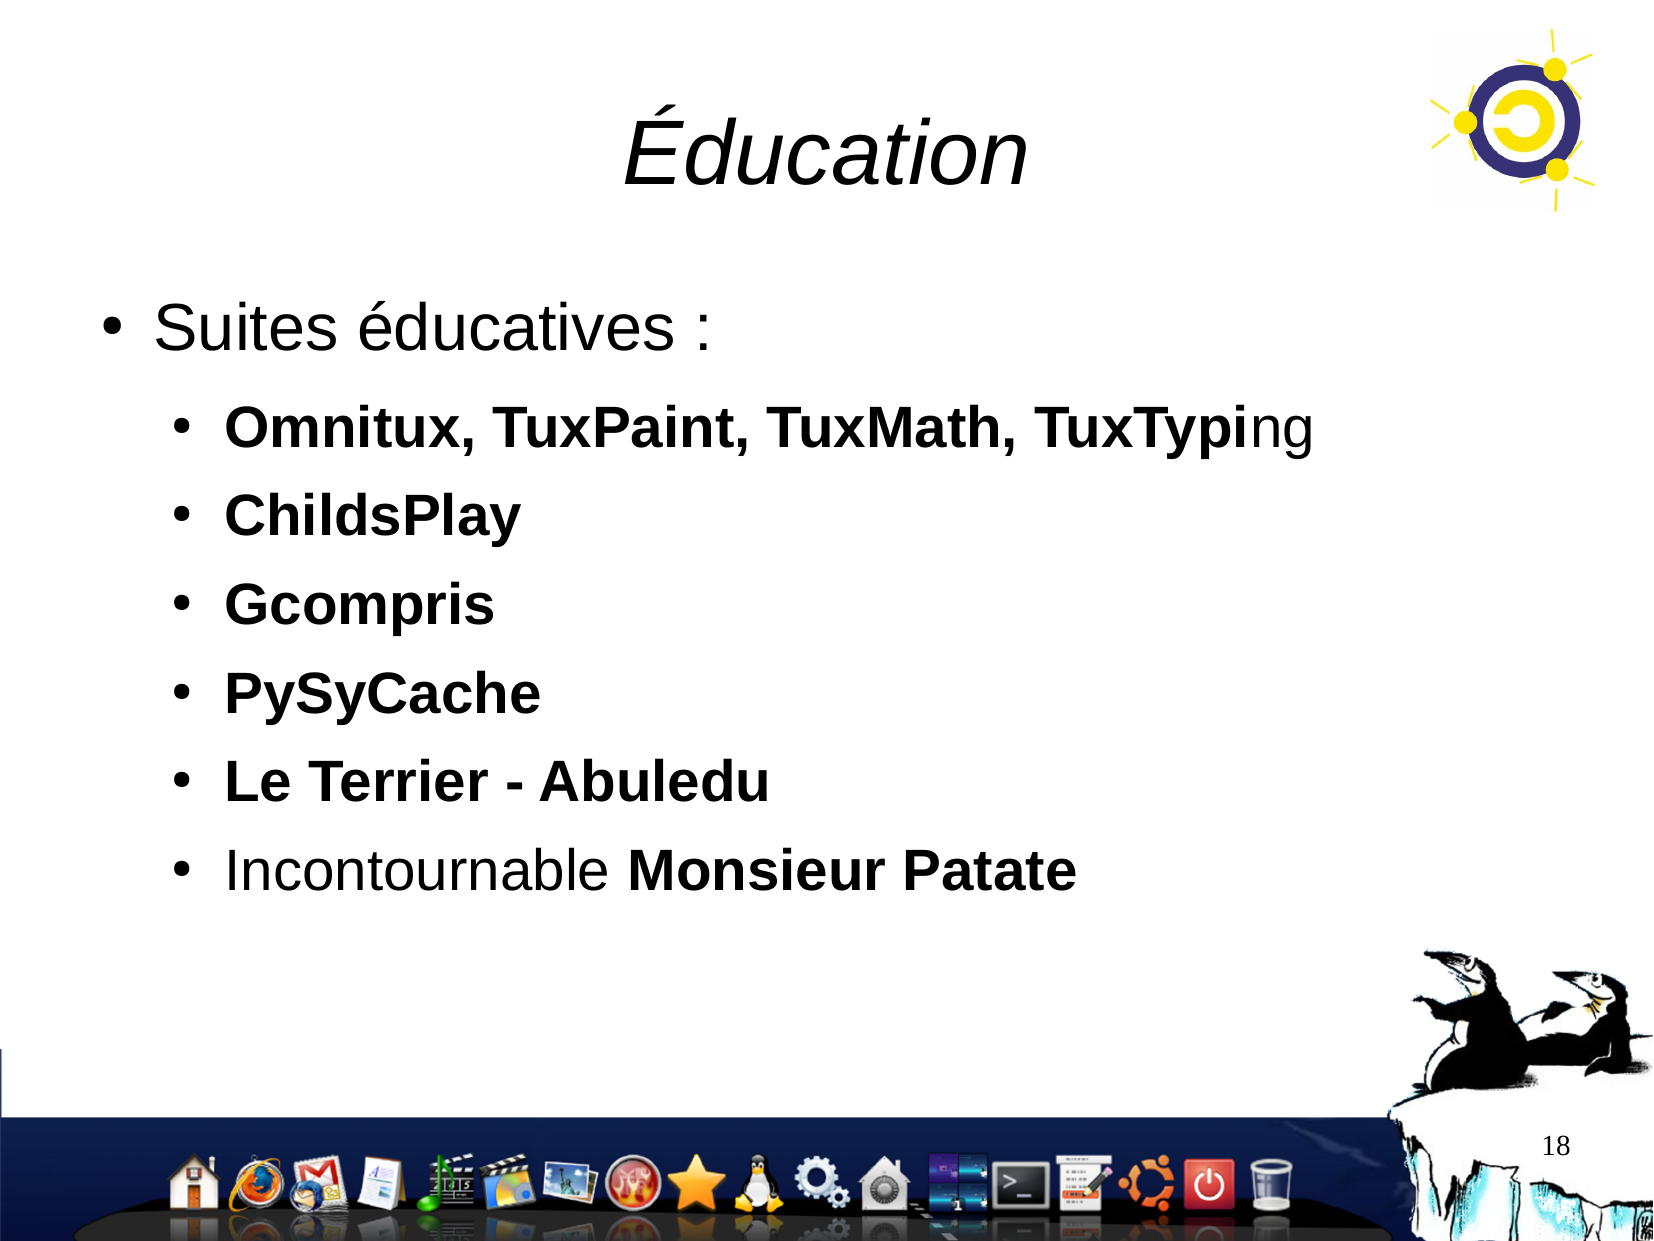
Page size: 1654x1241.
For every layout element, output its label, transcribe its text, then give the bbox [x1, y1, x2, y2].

title Éducation [82, 49, 1571, 257]
list Suites éducatives : Omnitux, TuxPaint, TuxMath, TuxTyping ChildsPlay Gcompris PySyCache Le Terrier - Abuledu Incontournable Monsieur Patate [82, 290, 1571, 1109]
picture [0, 29, 1653, 1241]
